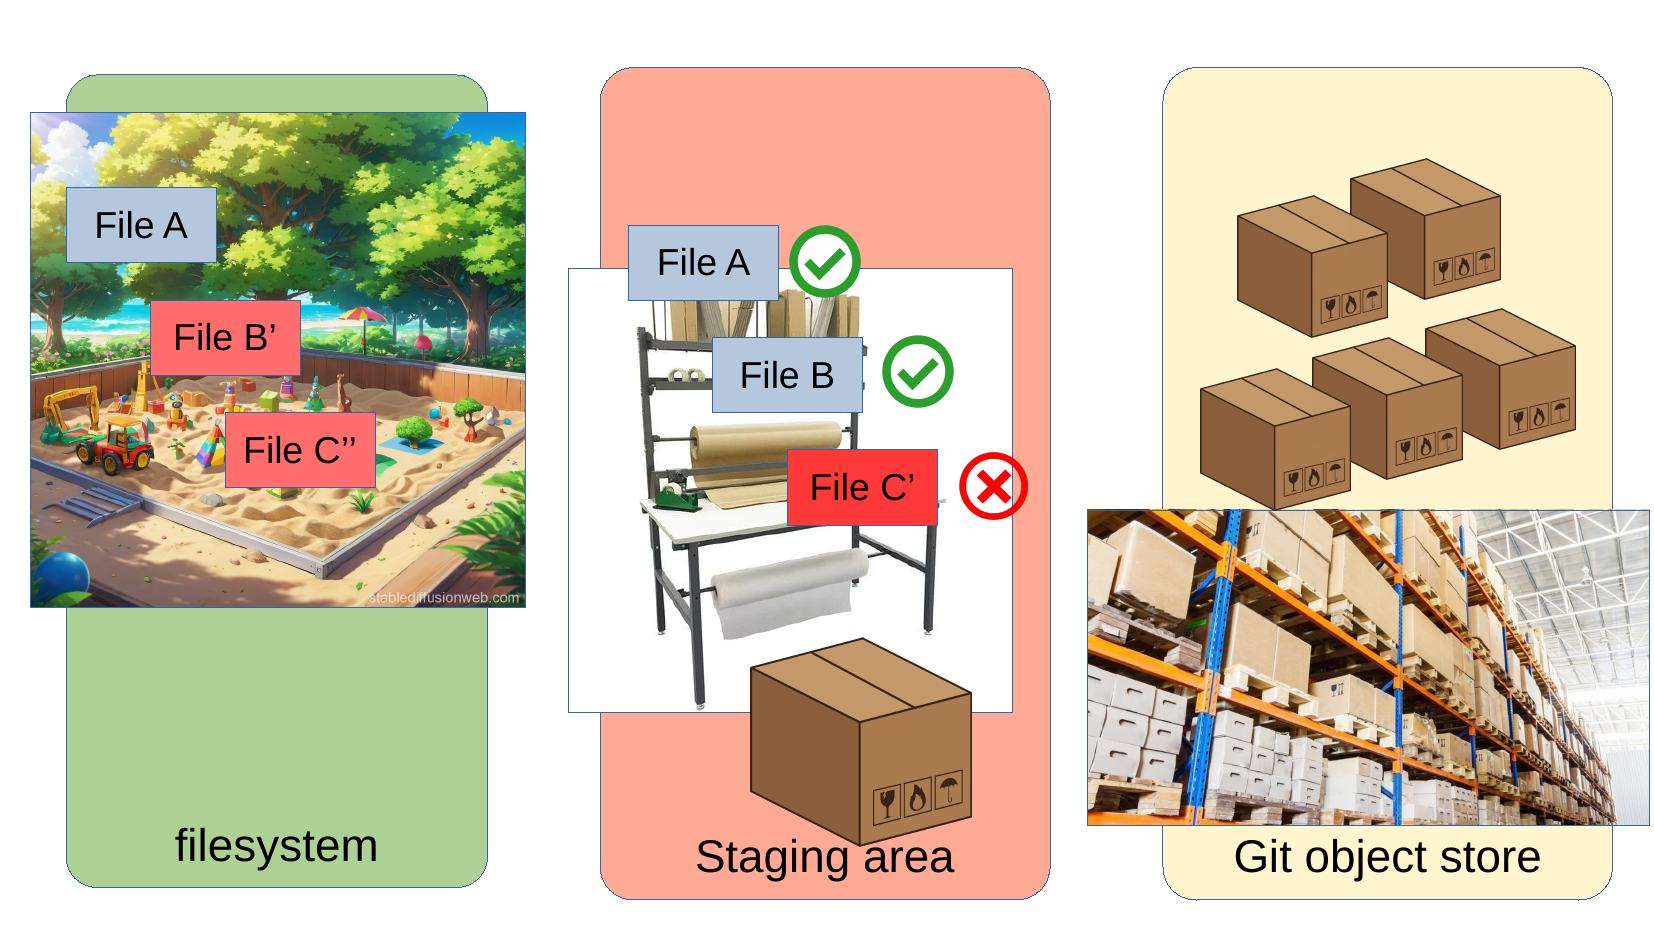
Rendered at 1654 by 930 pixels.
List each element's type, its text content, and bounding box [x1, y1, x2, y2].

text_box File A [66, 187, 217, 263]
text_box Staging area [600, 67, 1051, 900]
picture [568, 224, 1028, 847]
text_box File B’ [150, 300, 301, 376]
text_box File C’ [787, 449, 938, 526]
picture [1087, 158, 1650, 826]
text_box filesystem [66, 74, 488, 112]
text_box Git object store [1162, 67, 1613, 509]
text_box File A [628, 225, 779, 301]
text_box File B [712, 337, 863, 413]
text_box Git object store [1162, 826, 1613, 901]
text_box File C’’ [225, 412, 376, 488]
picture [30, 112, 526, 608]
text_box filesystem [66, 608, 488, 888]
